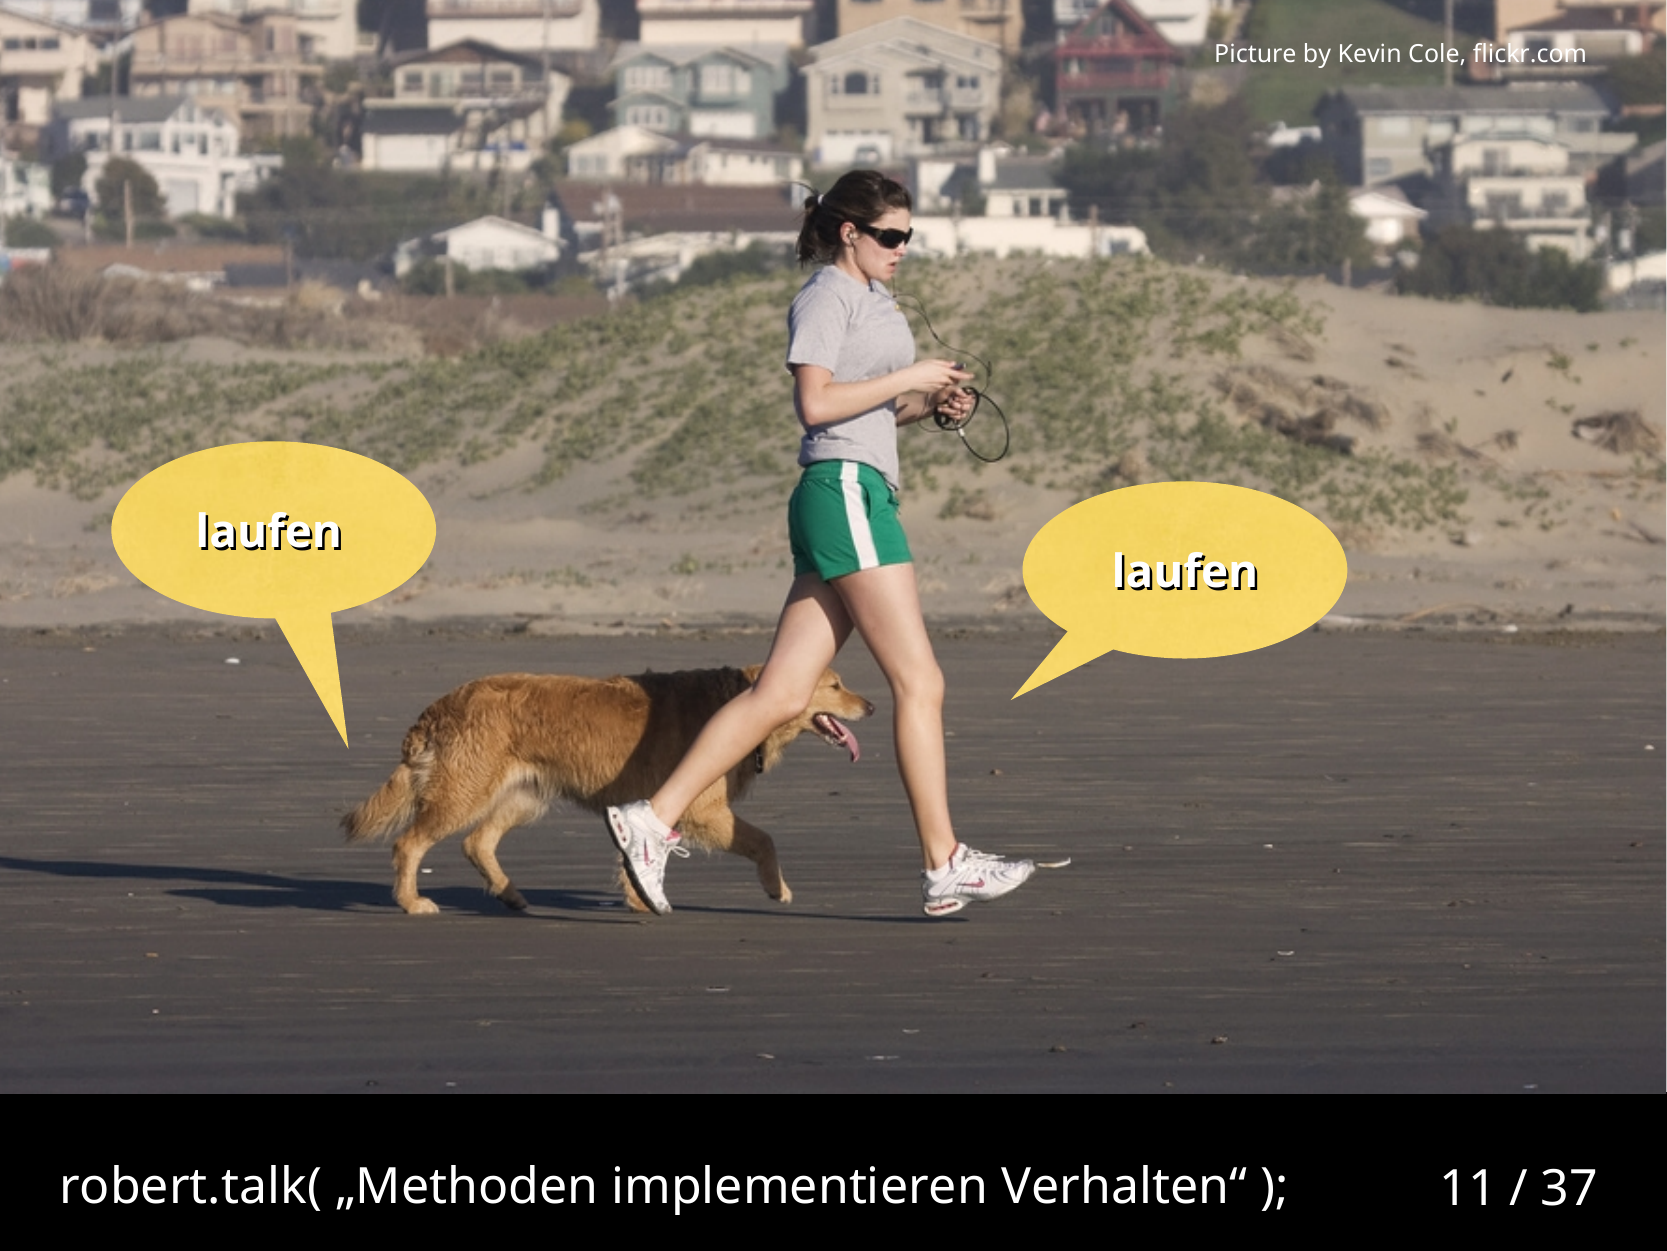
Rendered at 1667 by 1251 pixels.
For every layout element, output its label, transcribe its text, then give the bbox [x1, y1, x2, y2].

picture [0, 0, 1667, 1094]
text_box Picture by Kevin Cole, flickr.com [1199, 28, 1589, 71]
text_box laufen [1010, 481, 1348, 701]
text_box laufen [111, 441, 437, 750]
text_box robert.talk( „Methoden implementieren Verhalten“ ); [44, 1142, 1667, 1226]
